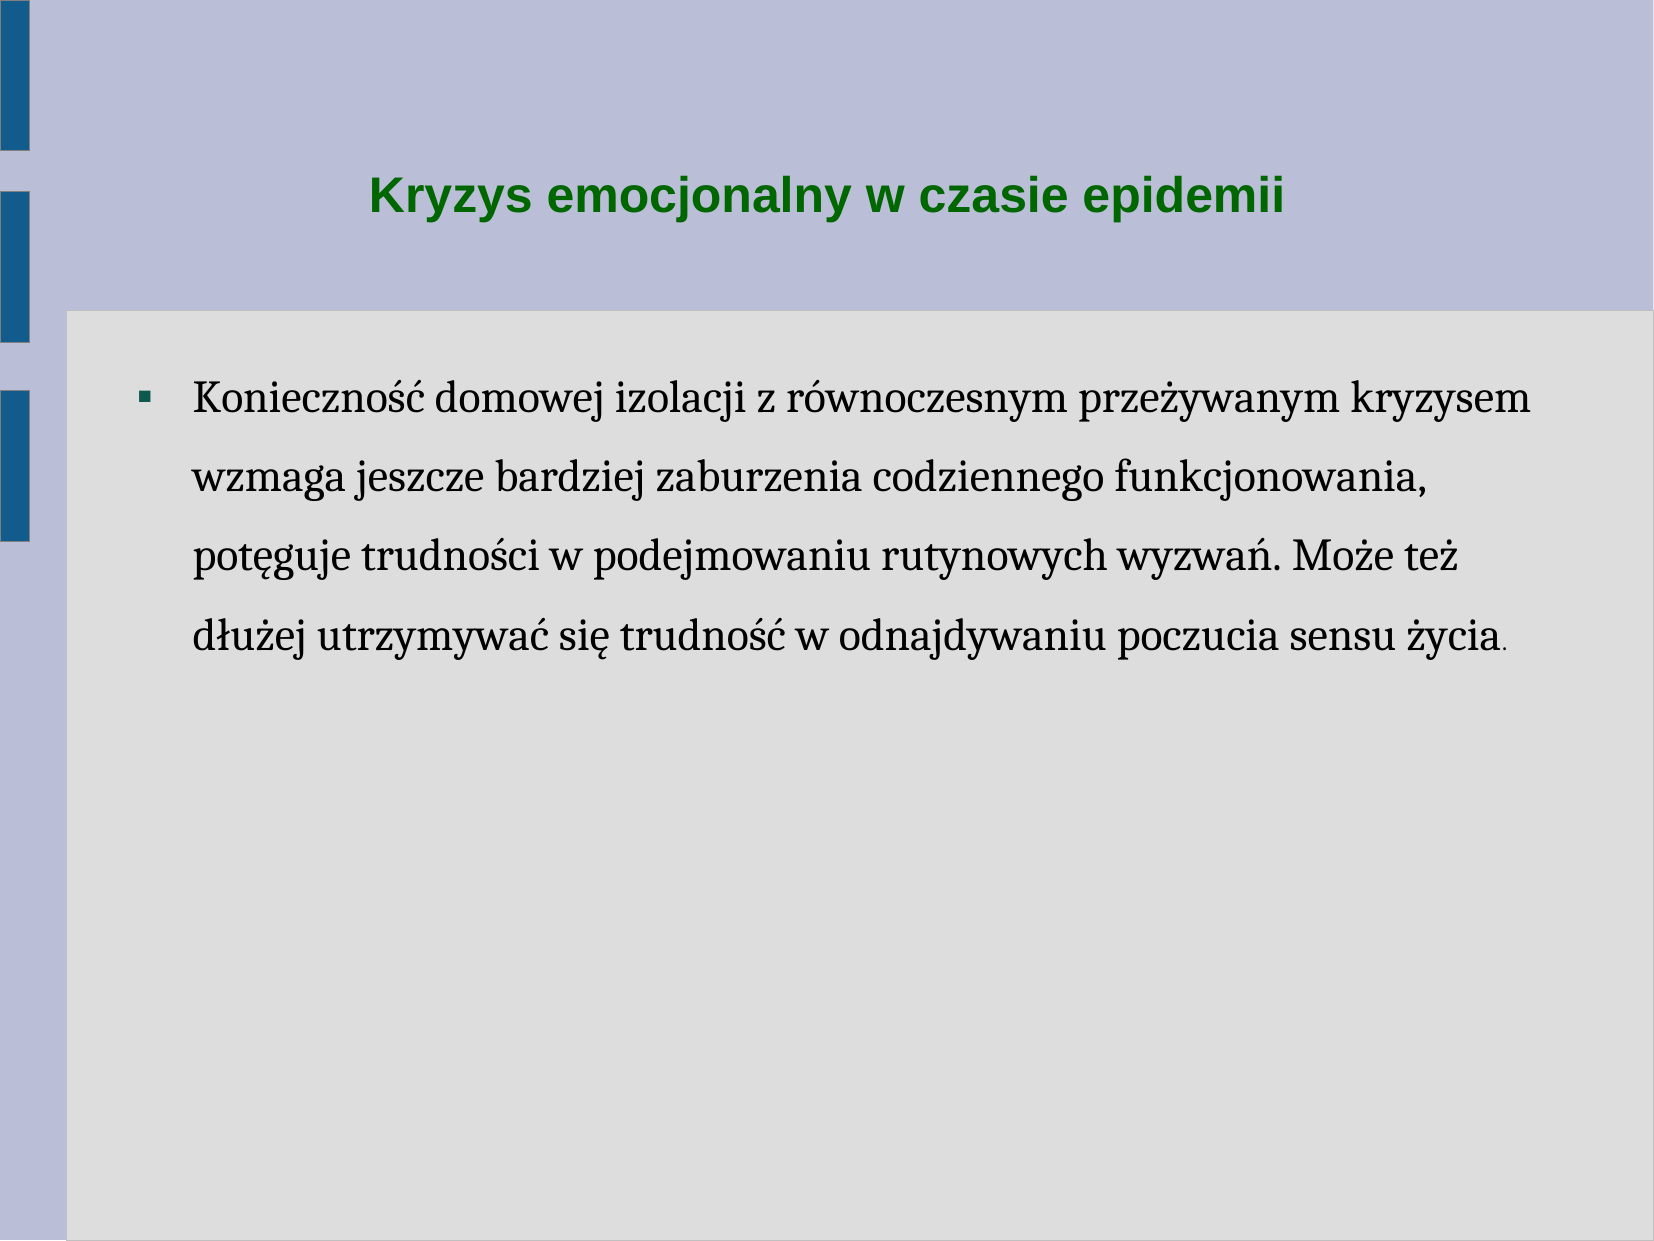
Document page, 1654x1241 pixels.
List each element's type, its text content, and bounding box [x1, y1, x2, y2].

list Konieczność domowej izolacji z równoczesnym przeżywanym kryzysem wzmaga jeszcze bardziej zaburzenia codziennego funkcjonowania, potęguje trudności w podejmowaniu rutynowych wyzwań. Może też dłużej utrzymywać się trudność w odnajdywaniu poczucia sensu życia. [121, 344, 1534, 1127]
title Kryzys emocjonalny w czasie epidemii [121, 91, 1534, 299]
